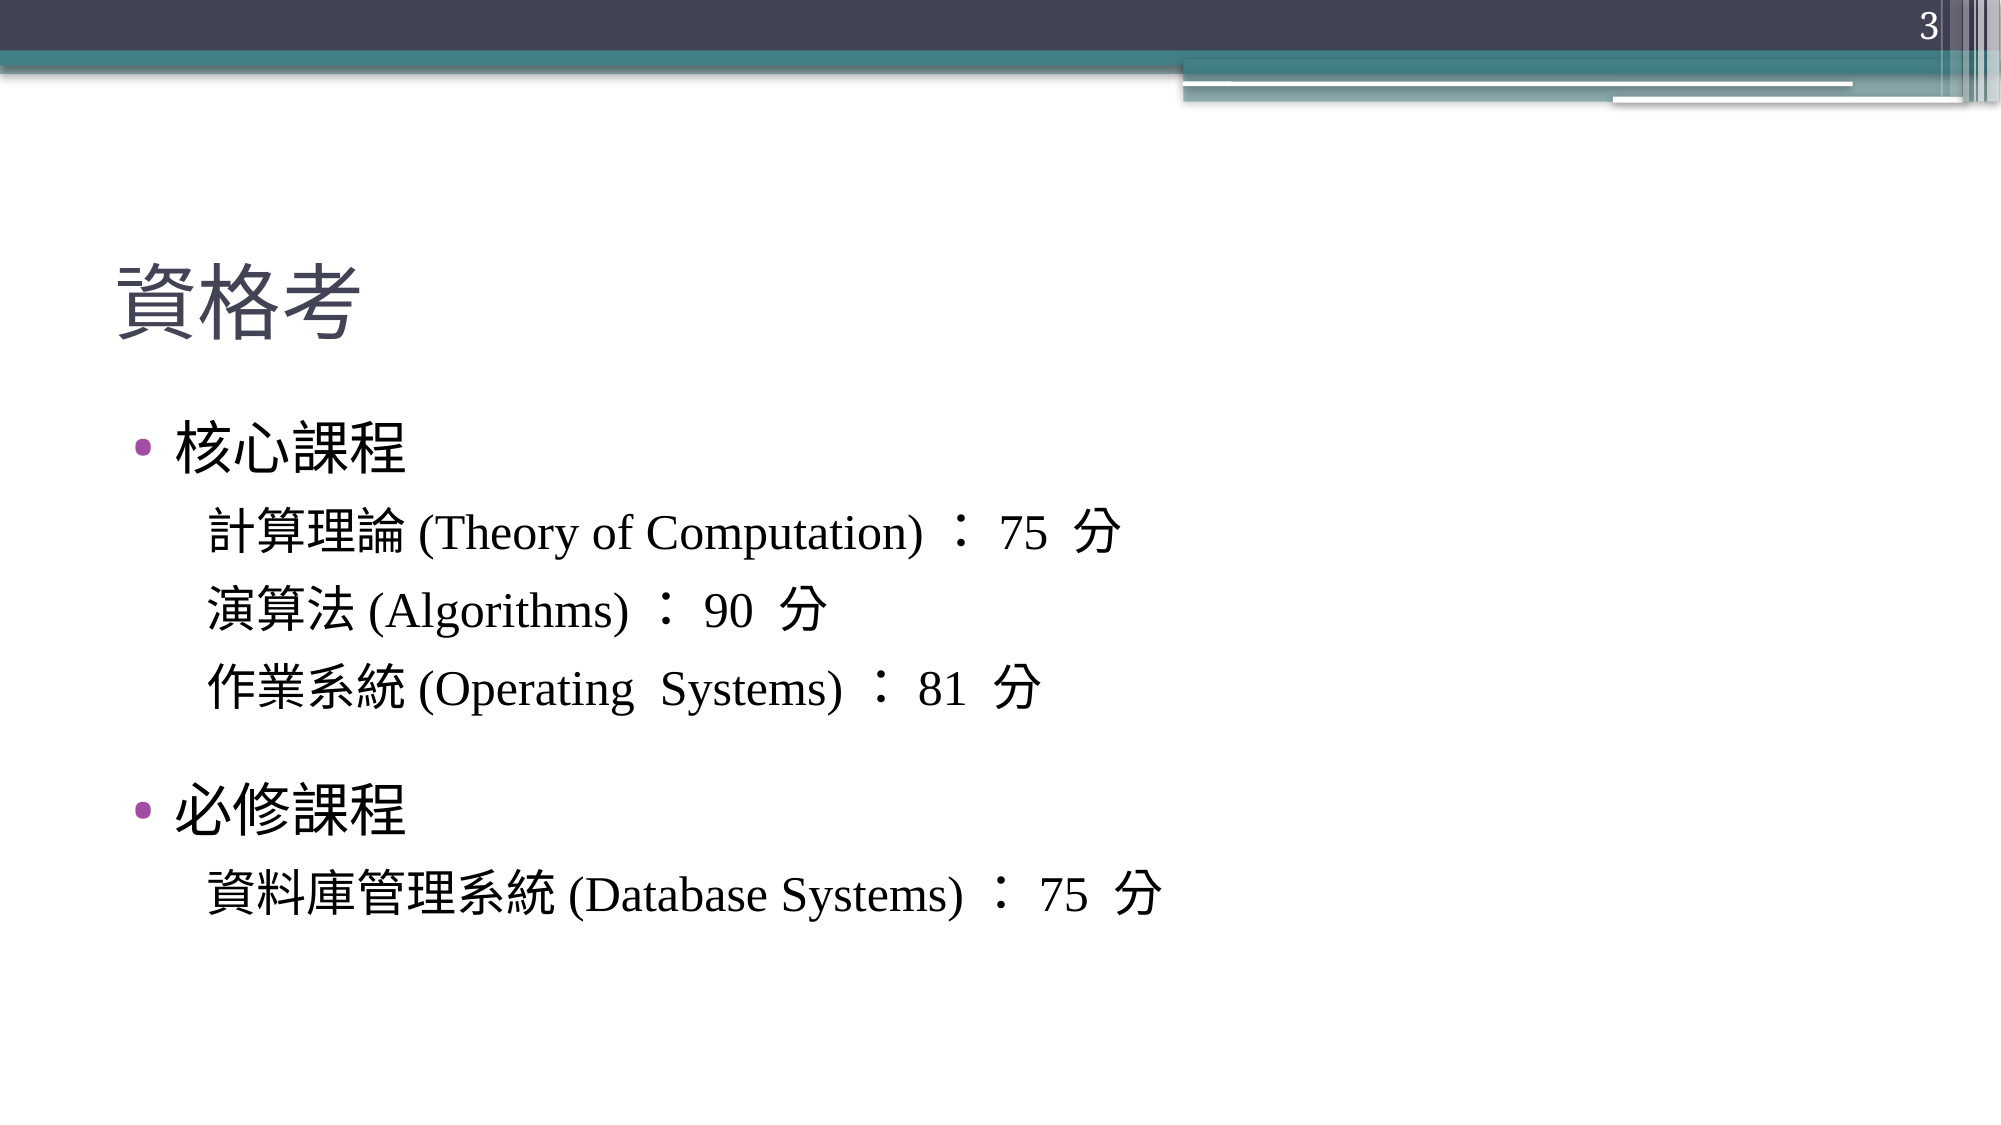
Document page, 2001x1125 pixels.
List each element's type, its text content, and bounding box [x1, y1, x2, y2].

title 資格考 [99, 187, 1900, 363]
list 核心課程 計算理論(Theory of Computation)：75 分 演算法(Algorithms)：90 分 作業系統(Operating Systems)：81 分 必修課程 資料庫管理系統(Database Systems)：75 分 [99, 368, 1900, 1079]
